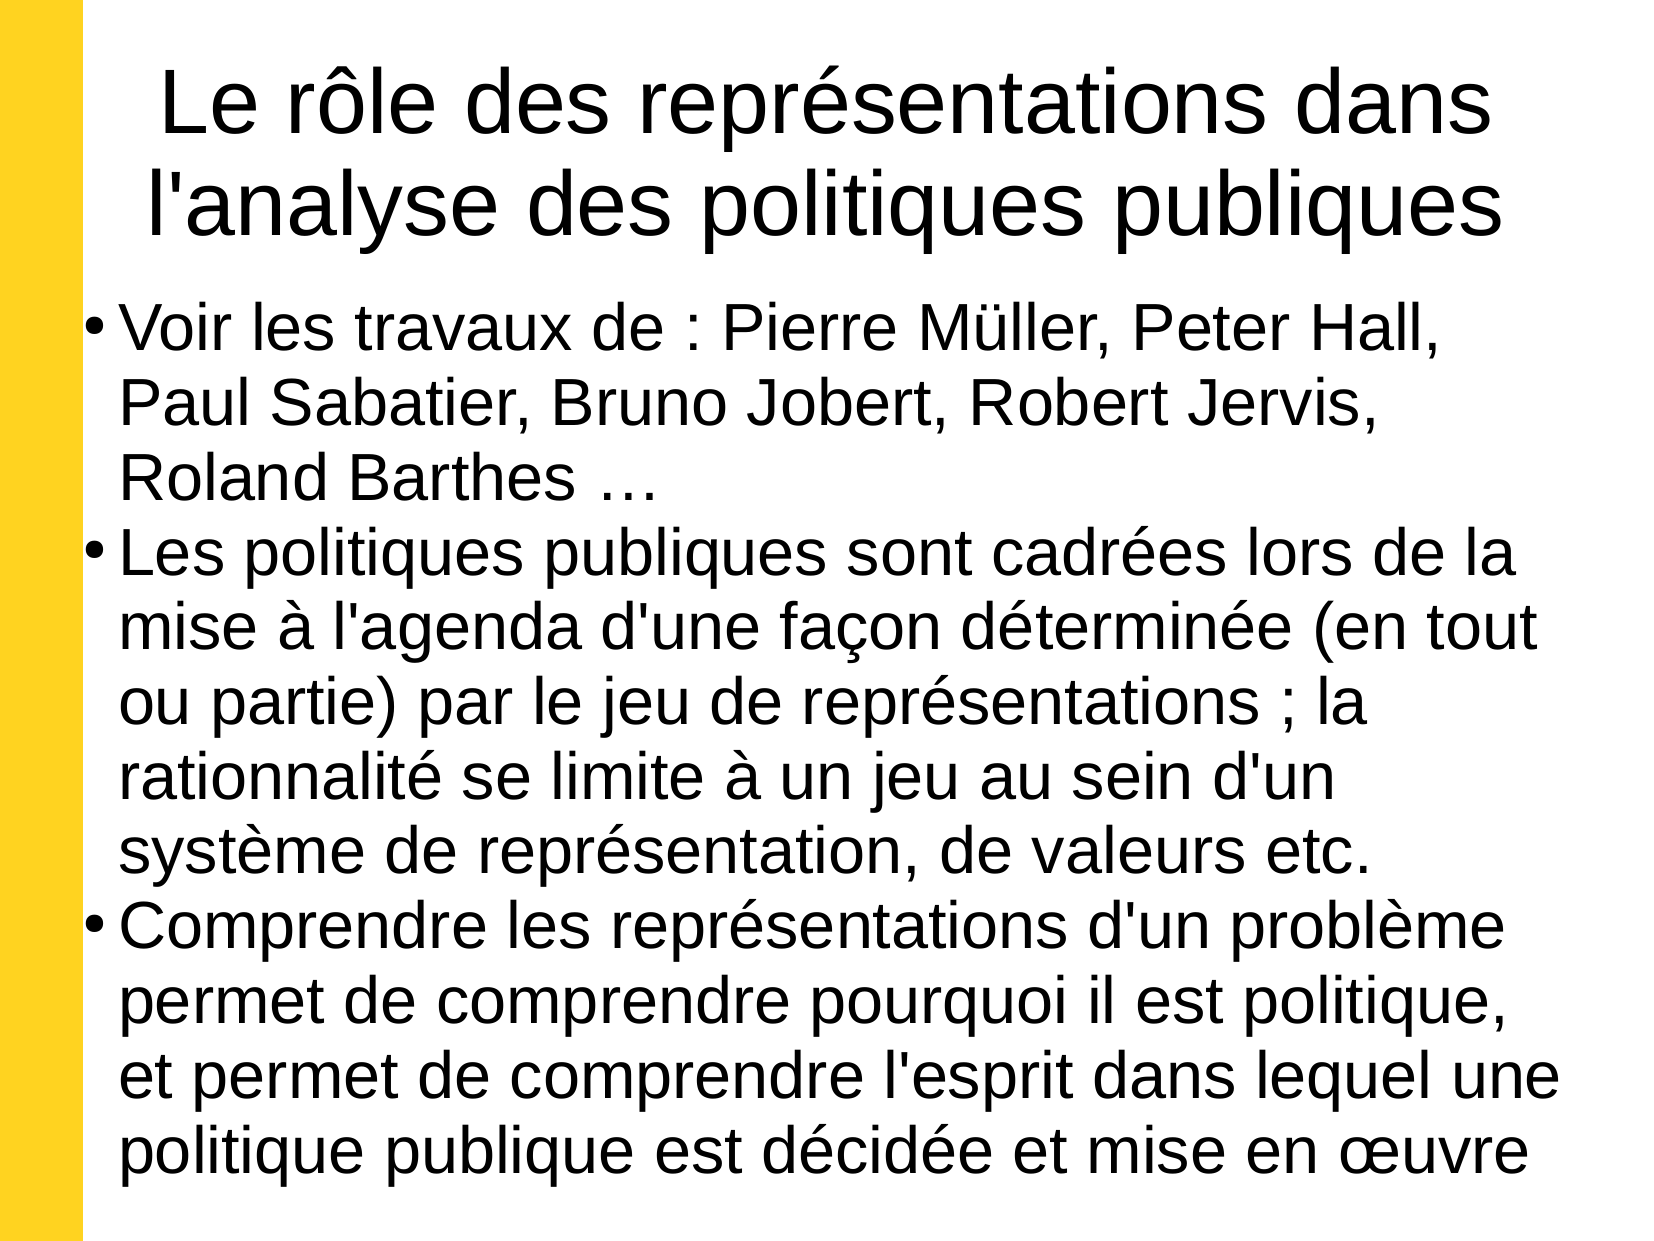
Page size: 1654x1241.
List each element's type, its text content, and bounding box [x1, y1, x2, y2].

title Le rôle des représentations dans l'analyse des politiques publiques [83, 49, 1571, 257]
text_box [0, 0, 83, 1241]
subtitle Voir les travaux de : Pierre Müller, Peter Hall, Paul Sabatier, Bruno Jobert, Robert Jervis, Roland Barthes … Les politiques publiques sont cadrées lors de la mise à l'agenda d'une façon déterminée (en tout ou partie) par le jeu de représentations ; la rationnalité se limite à un jeu au sein d'un système de représentation, de valeurs etc. Comprendre les représentations d'un problème permet de comprendre pourquoi il est politique, et permet de comprendre l'esprit dans lequel une politique publique est décidée et mise en œuvre [83, 290, 1571, 1185]
